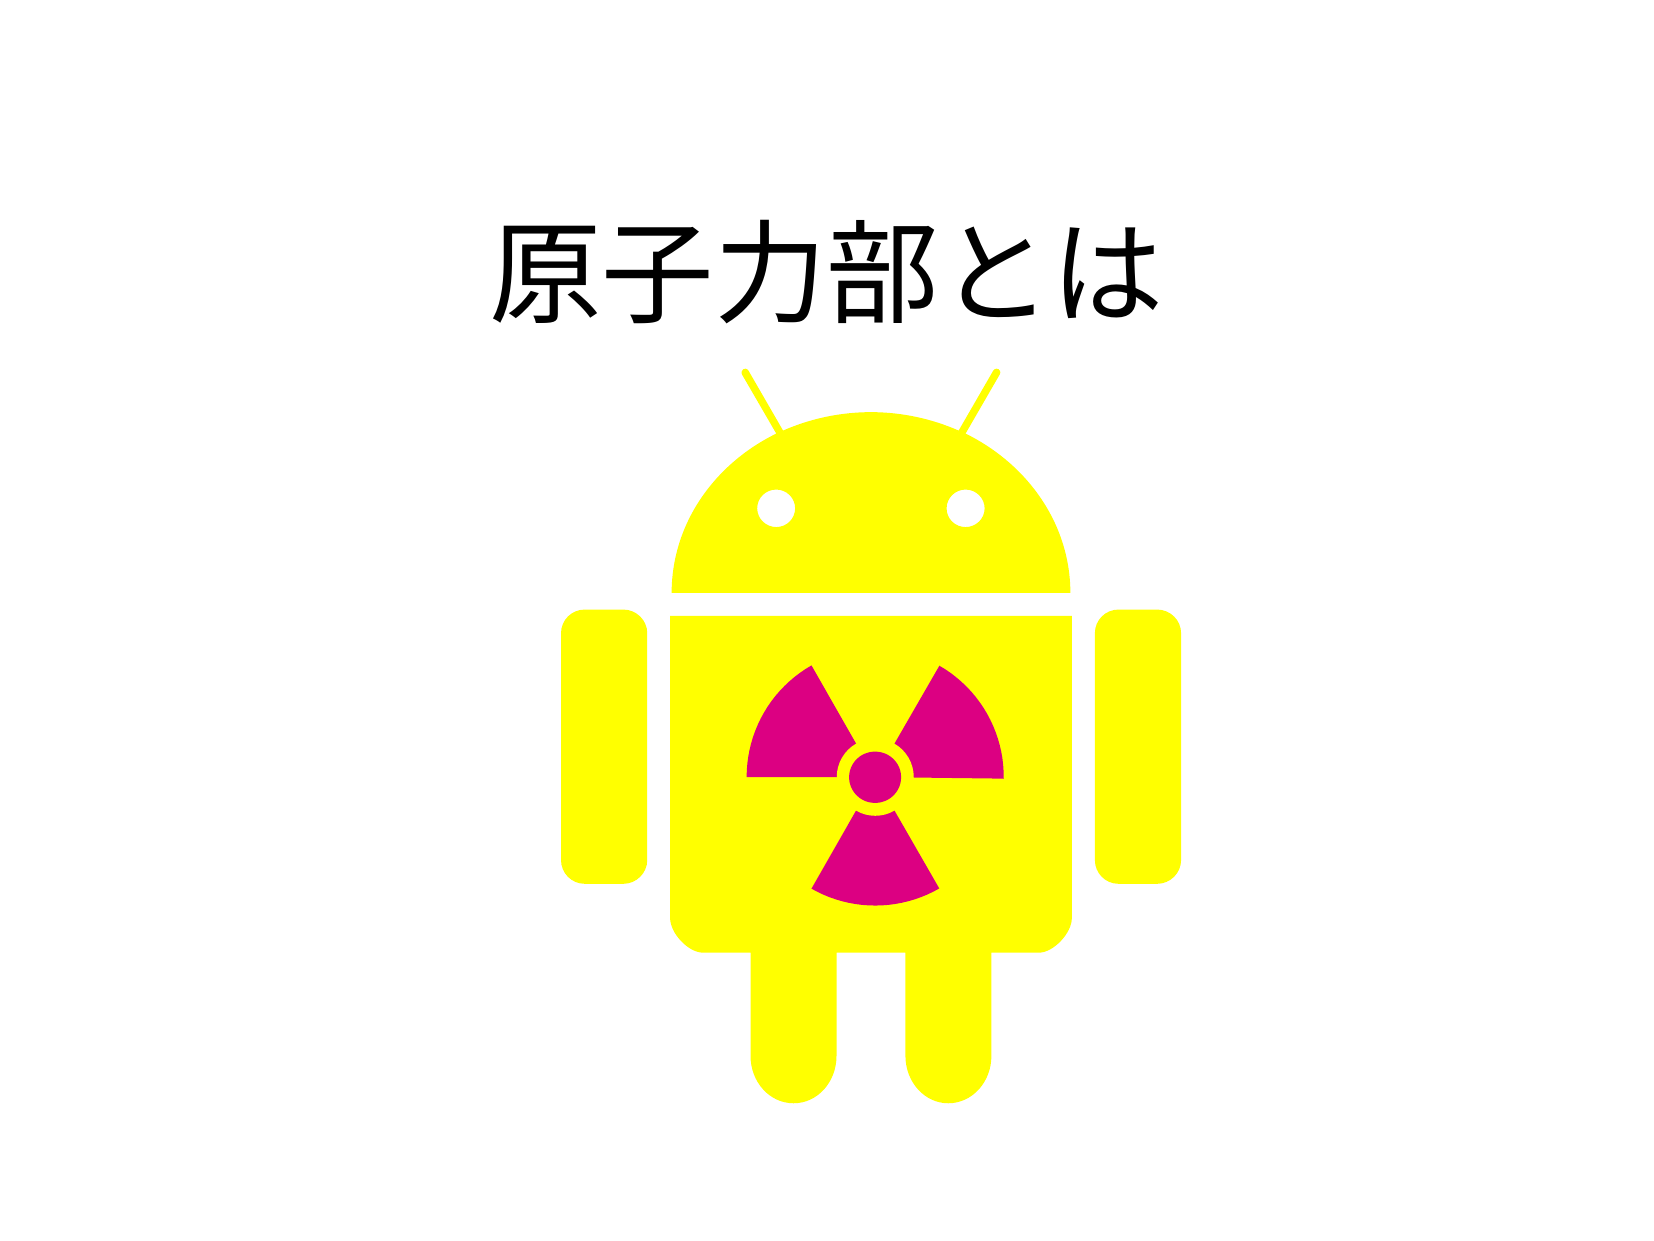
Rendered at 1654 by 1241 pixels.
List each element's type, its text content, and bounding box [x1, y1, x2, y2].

text_box [671, 368, 1071, 593]
title 原子力部とは [82, 161, 1571, 369]
text_box [670, 615, 1072, 1104]
text_box [1094, 609, 1182, 884]
text_box [561, 609, 648, 884]
